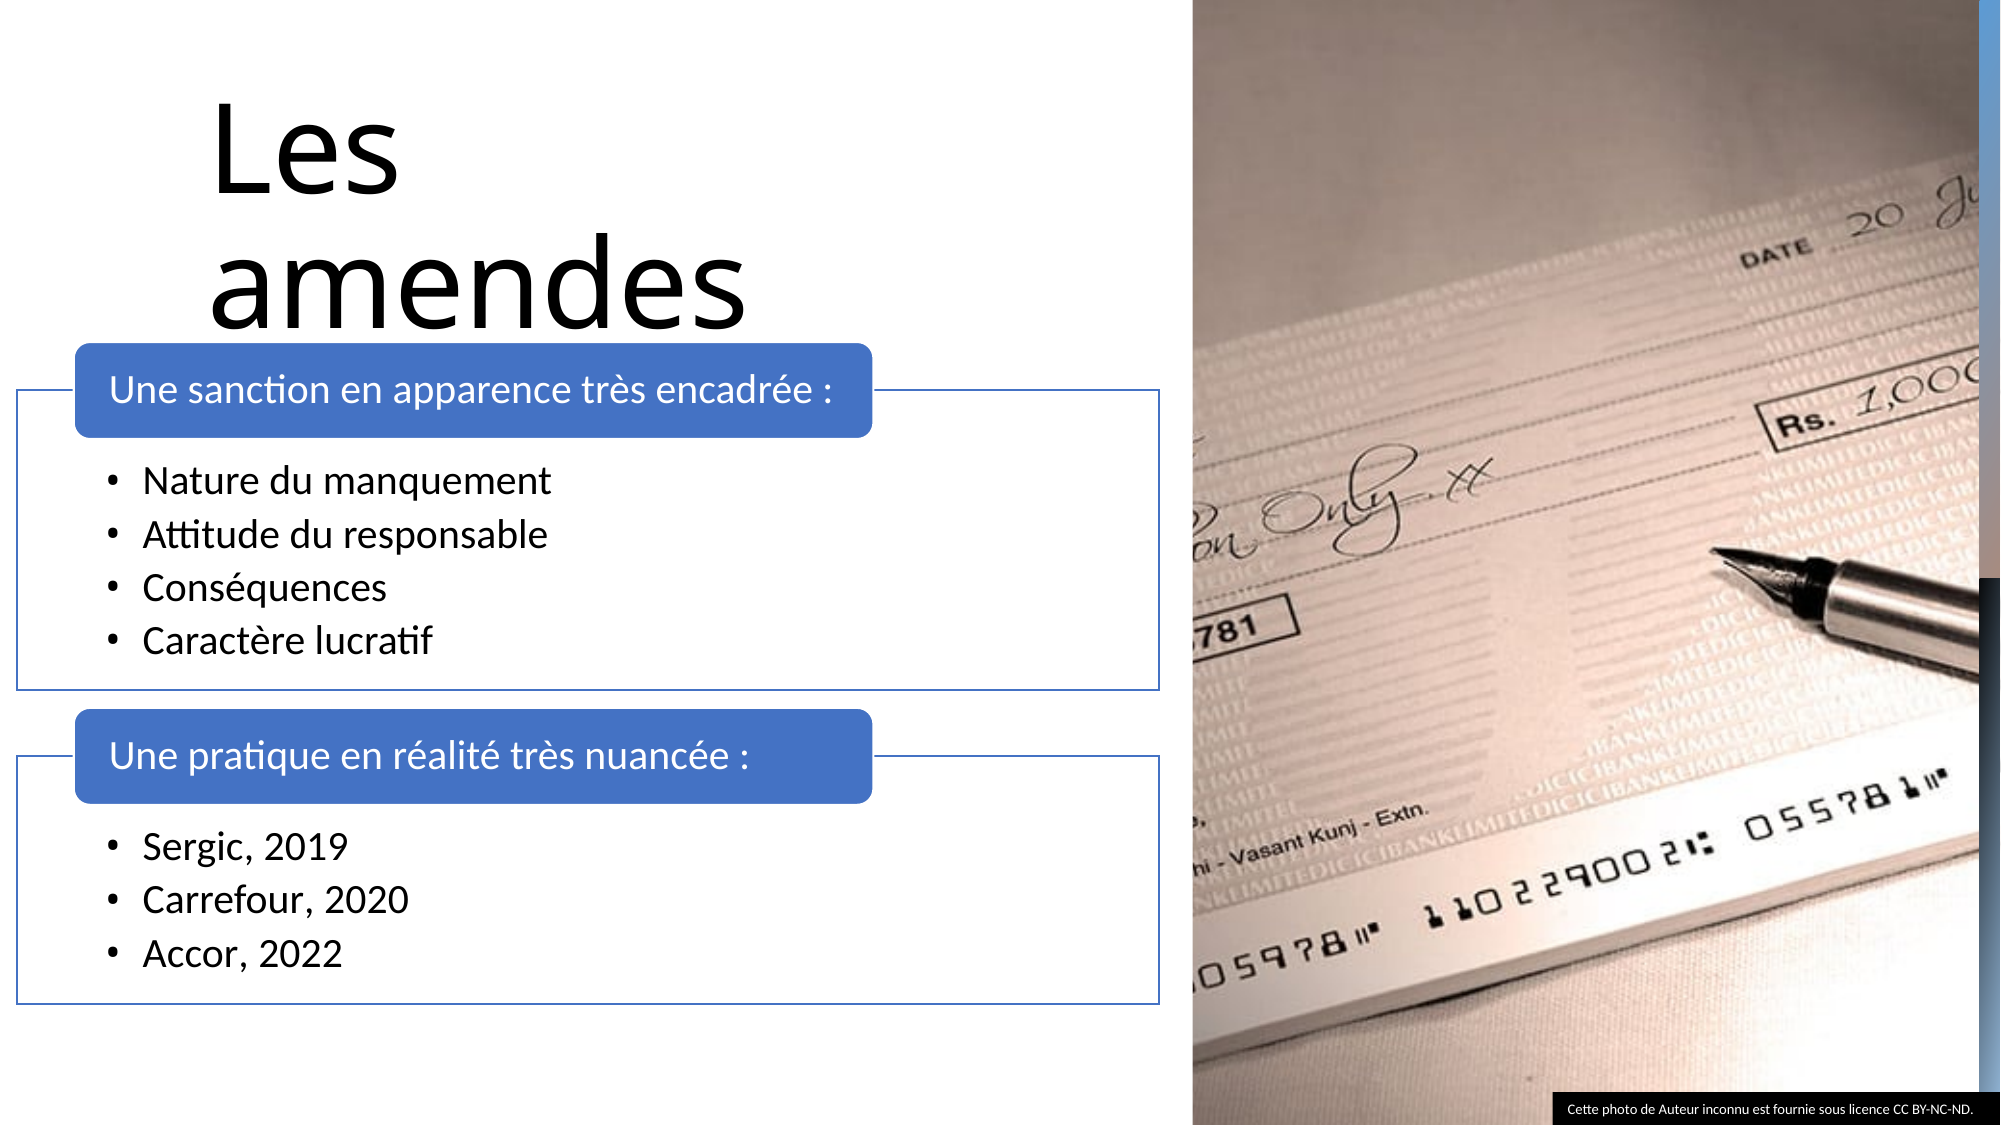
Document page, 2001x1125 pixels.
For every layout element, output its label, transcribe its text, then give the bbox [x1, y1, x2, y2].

title Les amendes [192, 77, 925, 240]
text_box Une pratique en réalité très nuancée : [73, 707, 874, 805]
text_box Cette photo de Auteur inconnu est fournie sous licence CC BY-NC-ND. [1552, 1092, 2000, 1125]
text_box [1980, 0, 2000, 1092]
text_box Sergic, 2019 Carrefour, 2020 Accor, 2022 [16, 756, 1159, 1005]
text_box Une sanction en apparence très encadrée : [73, 342, 874, 439]
text_box Nature du manquement Attitude du responsable Conséquences Caractère lucratif [16, 390, 1159, 691]
picture [1192, 0, 1980, 1125]
